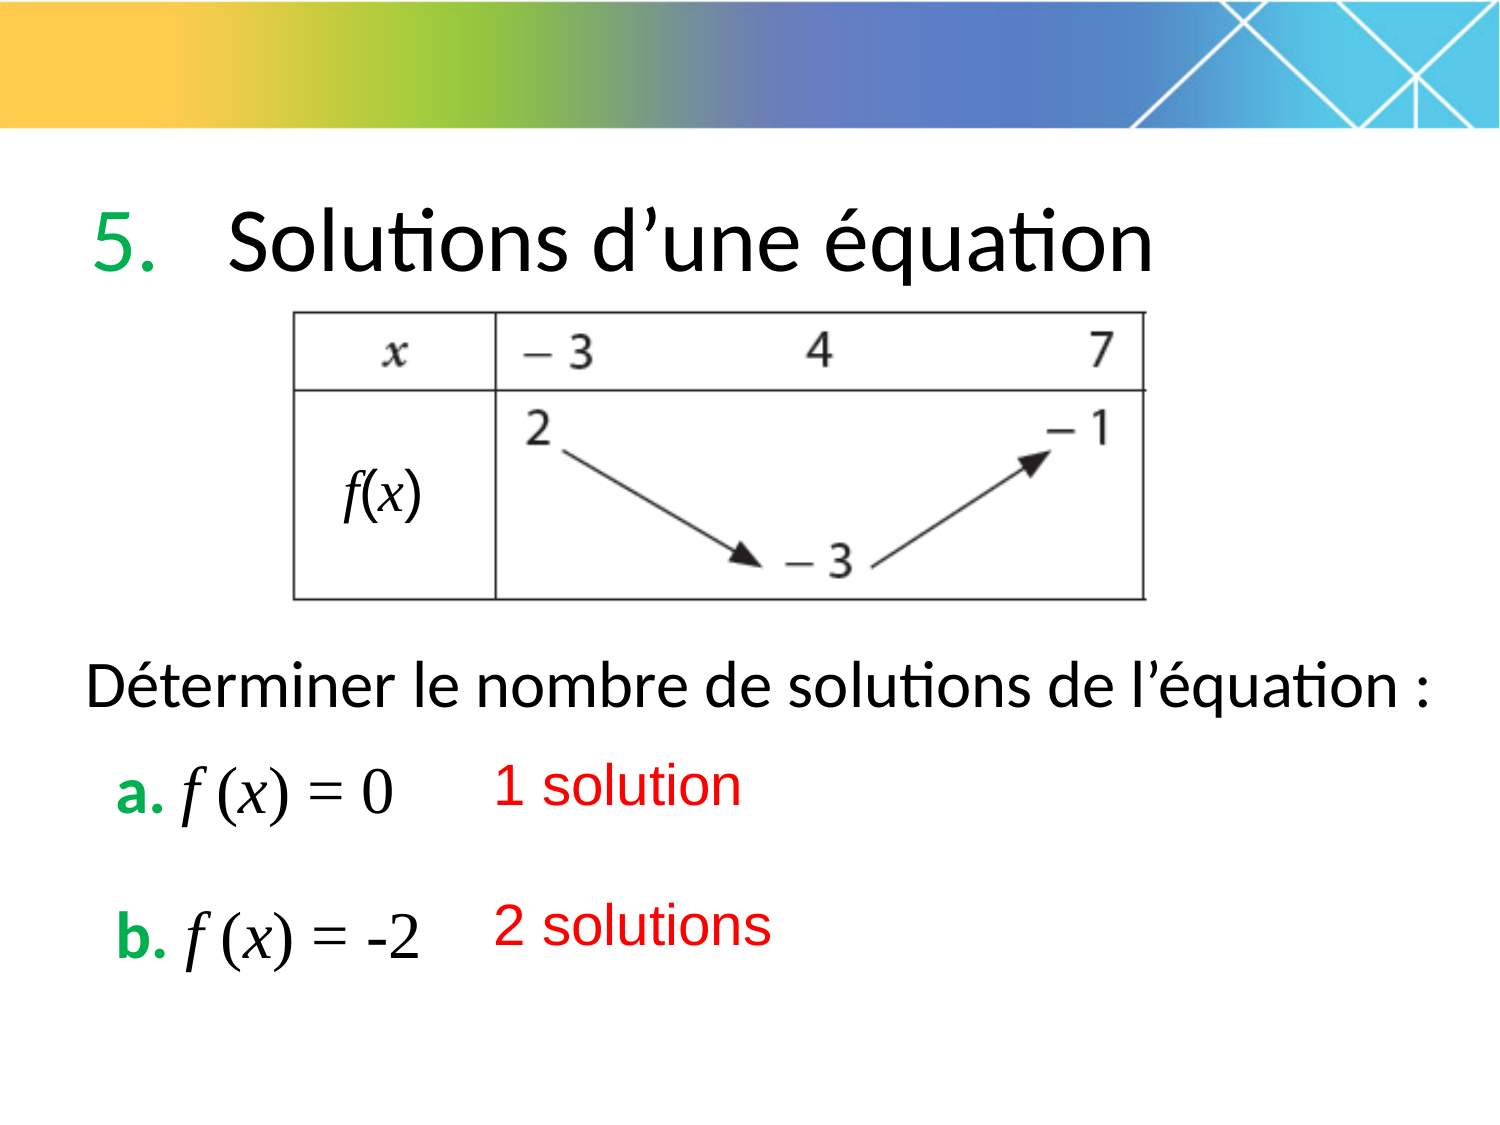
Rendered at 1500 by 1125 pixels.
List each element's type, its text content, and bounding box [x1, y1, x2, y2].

list Déterminer le nombre de solutions de l’équation : [70, 632, 1459, 1032]
text_box a. f (x) = 0 b. f (x) = -2 [100, 739, 762, 983]
text_box f(x) [328, 445, 458, 532]
text_box 1 solution 2 solutions [478, 739, 924, 967]
picture [269, 292, 1176, 619]
title Solutions d’une équation [75, 164, 1426, 305]
